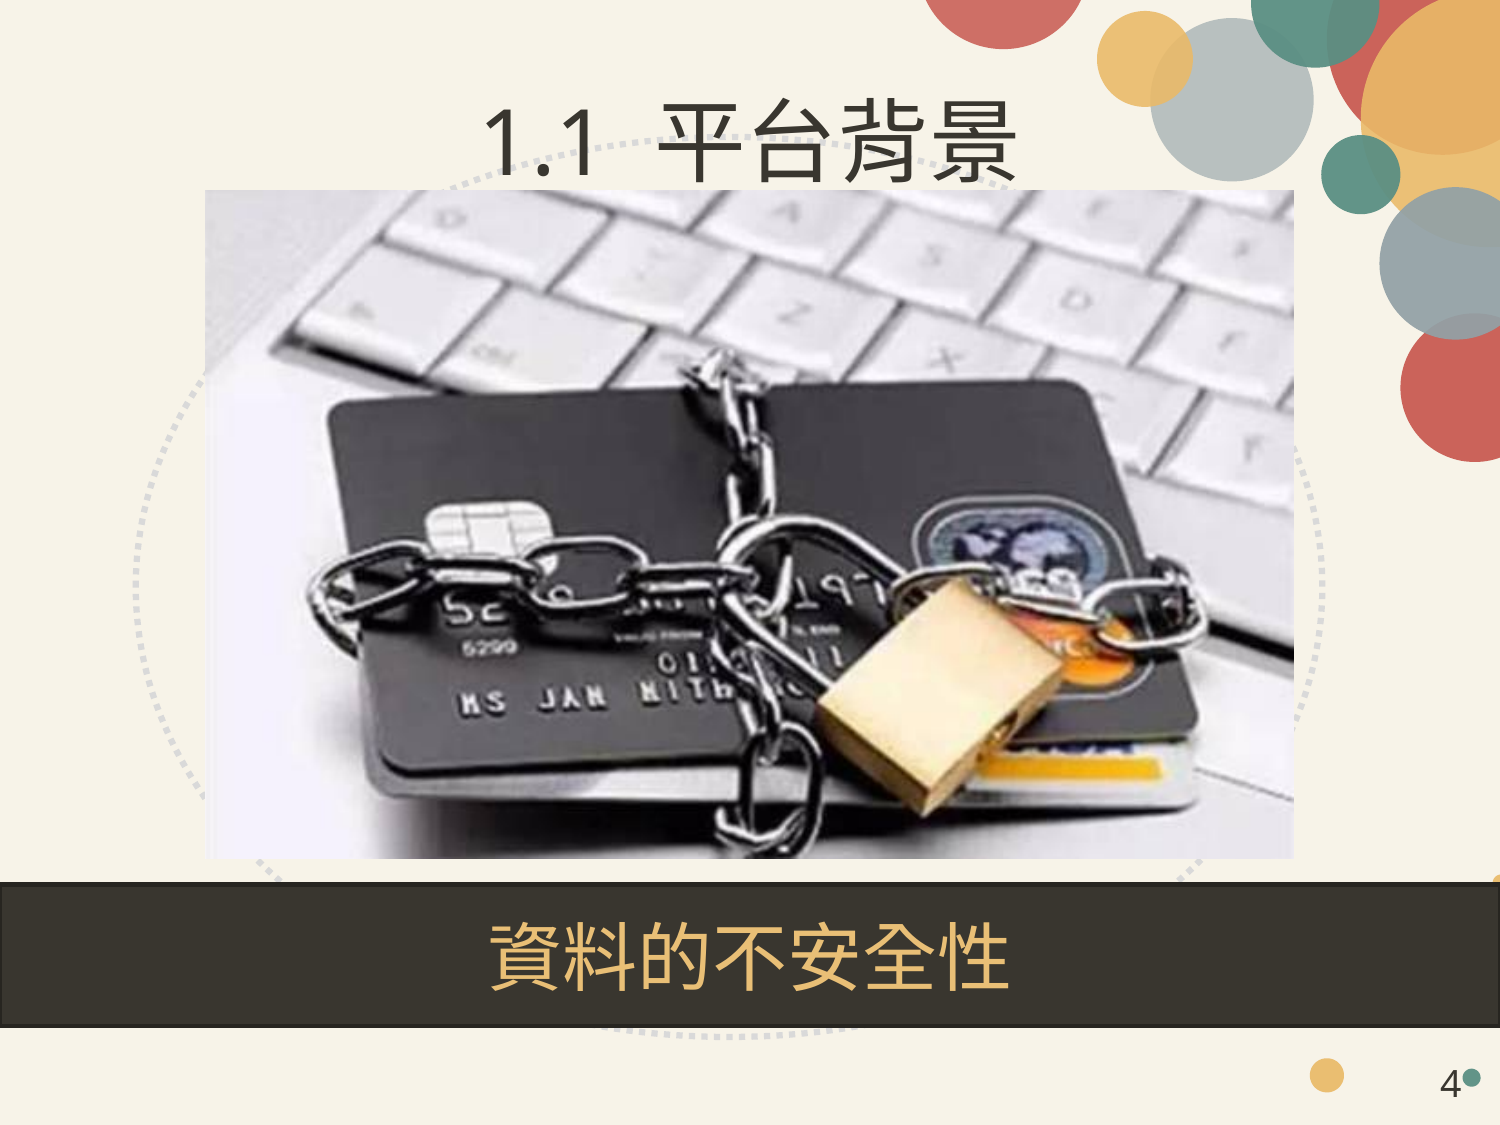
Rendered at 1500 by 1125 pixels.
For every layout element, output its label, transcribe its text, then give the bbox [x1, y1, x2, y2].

text_box [925, 0, 1081, 45]
text_box [1309, 1058, 1344, 1093]
picture [205, 233, 1294, 859]
text_box [1099, 0, 1500, 462]
text_box 資料的不安全性 [0, 884, 1500, 1026]
text_box [1492, 874, 1500, 884]
text_box 4 [1425, 1052, 1479, 1113]
text_box 1.1 平台背景 [75, 45, 1426, 233]
